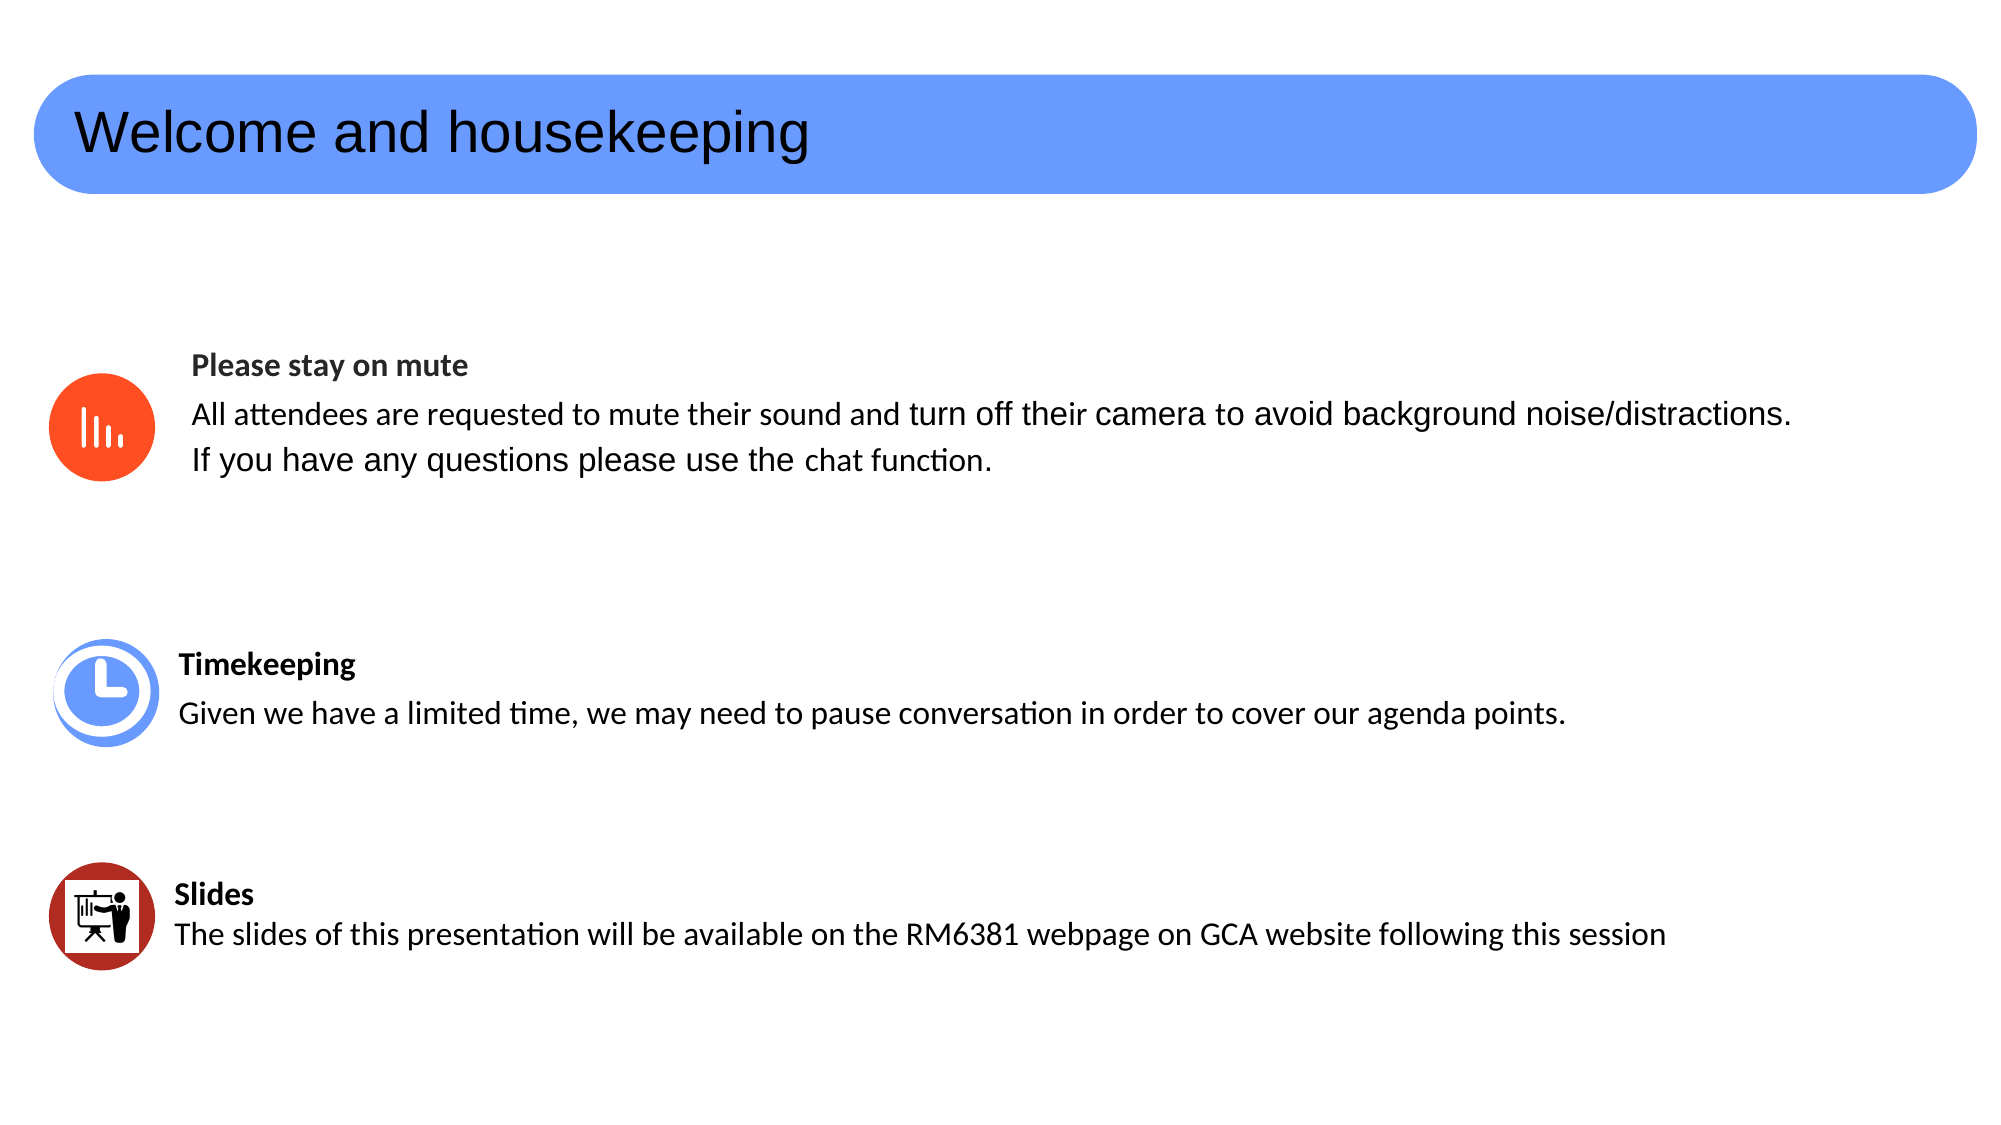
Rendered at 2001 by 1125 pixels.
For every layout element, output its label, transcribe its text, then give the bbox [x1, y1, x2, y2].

text_box Timekeeping [174, 639, 740, 682]
title Welcome and housekeeping [74, 94, 1647, 182]
text_box Slides The slides of this presentation will be available on the RM6381 webpage on GCA website following this session [159, 856, 1912, 1049]
picture [65, 880, 139, 953]
text_box [53, 639, 160, 748]
text_box All attendees are requested to mute their sound and turn off their camera to avoid background noise/distractions. If you have any questions please use the chat function. [187, 384, 1962, 482]
text_box [48, 862, 156, 971]
text_box Given we have a limited time, we may need to pause conversation in order to cover our agenda points. [174, 682, 1831, 734]
text_box Please stay on mute [187, 340, 728, 384]
text_box [48, 373, 156, 482]
